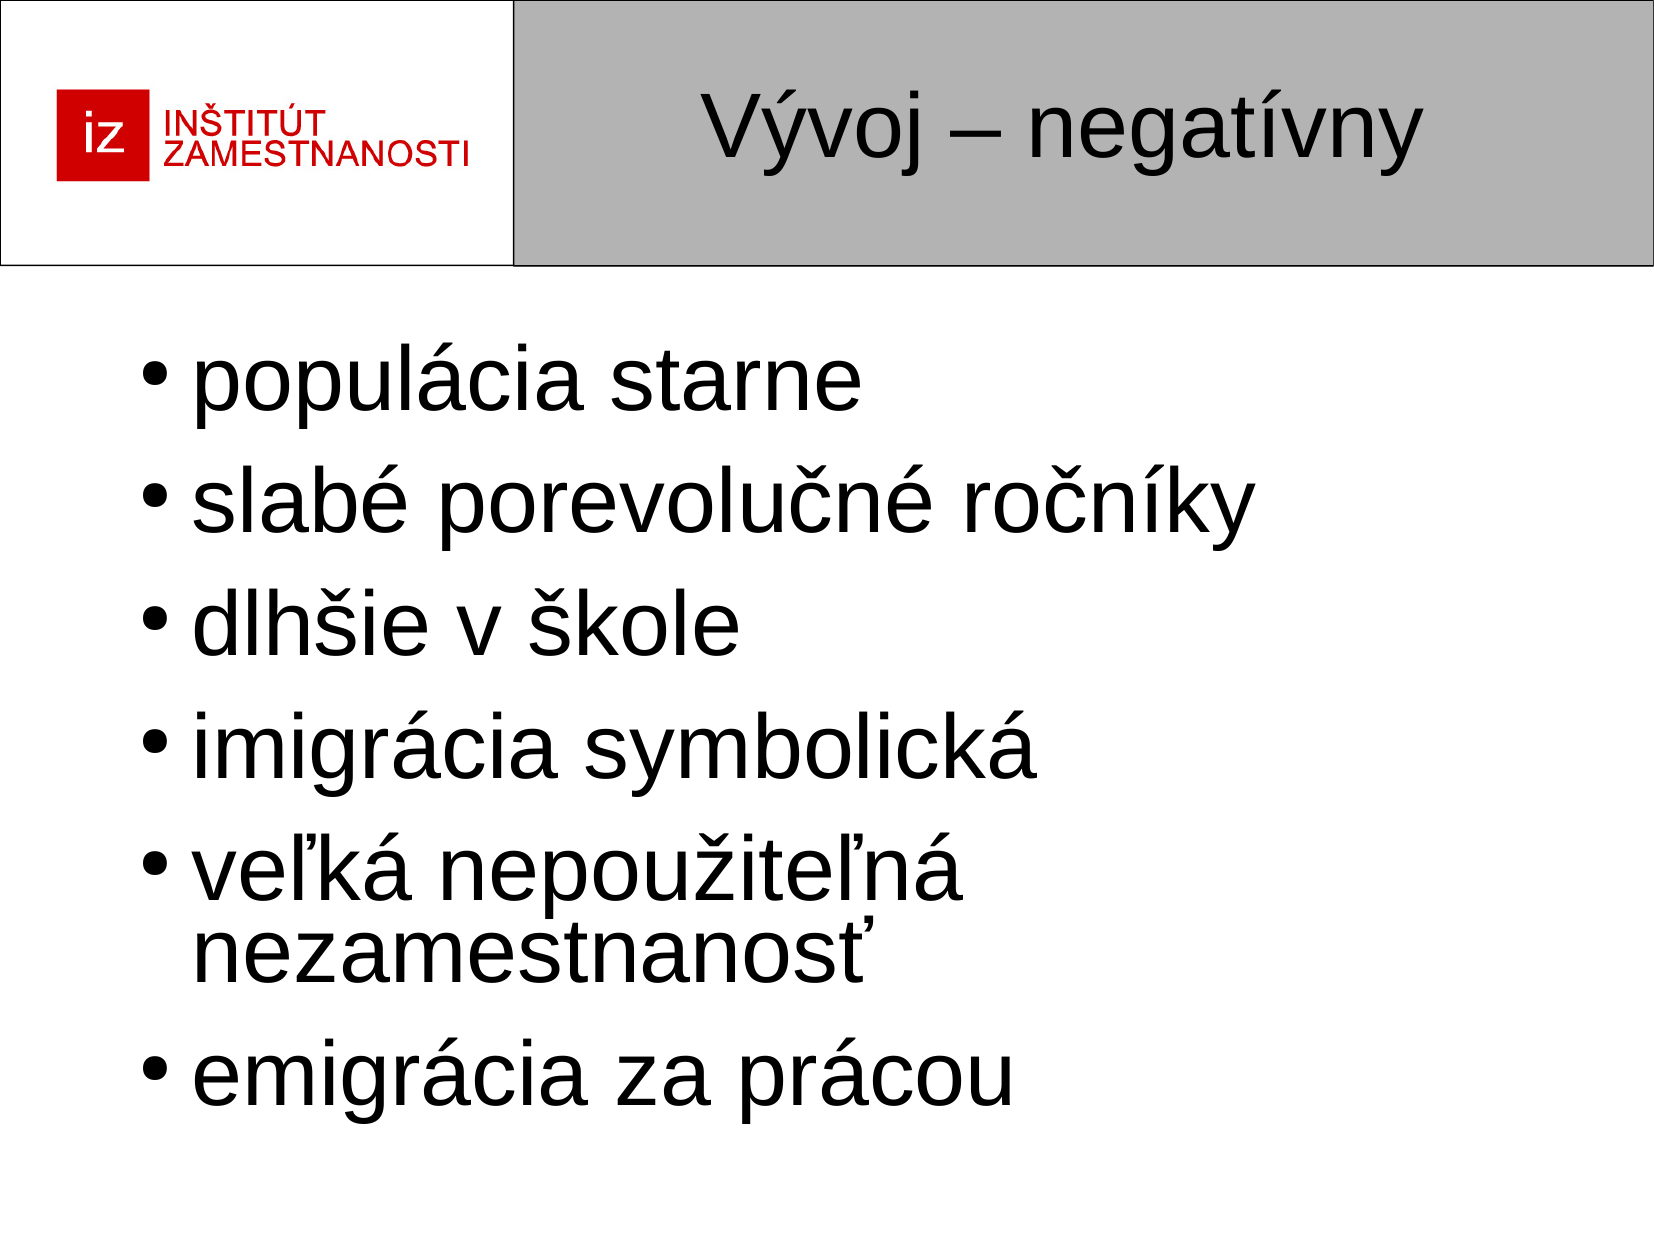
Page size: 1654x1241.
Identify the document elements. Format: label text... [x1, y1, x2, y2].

list populácia starne slabé porevolučné ročníky dlhšie v škole imigrácia symbolická veľká nepoužiteľná nezamestnanosť emigrácia za prácou [121, 344, 1533, 1143]
title Vývoj – negatívny [561, 29, 1565, 237]
picture [5, 8, 512, 257]
